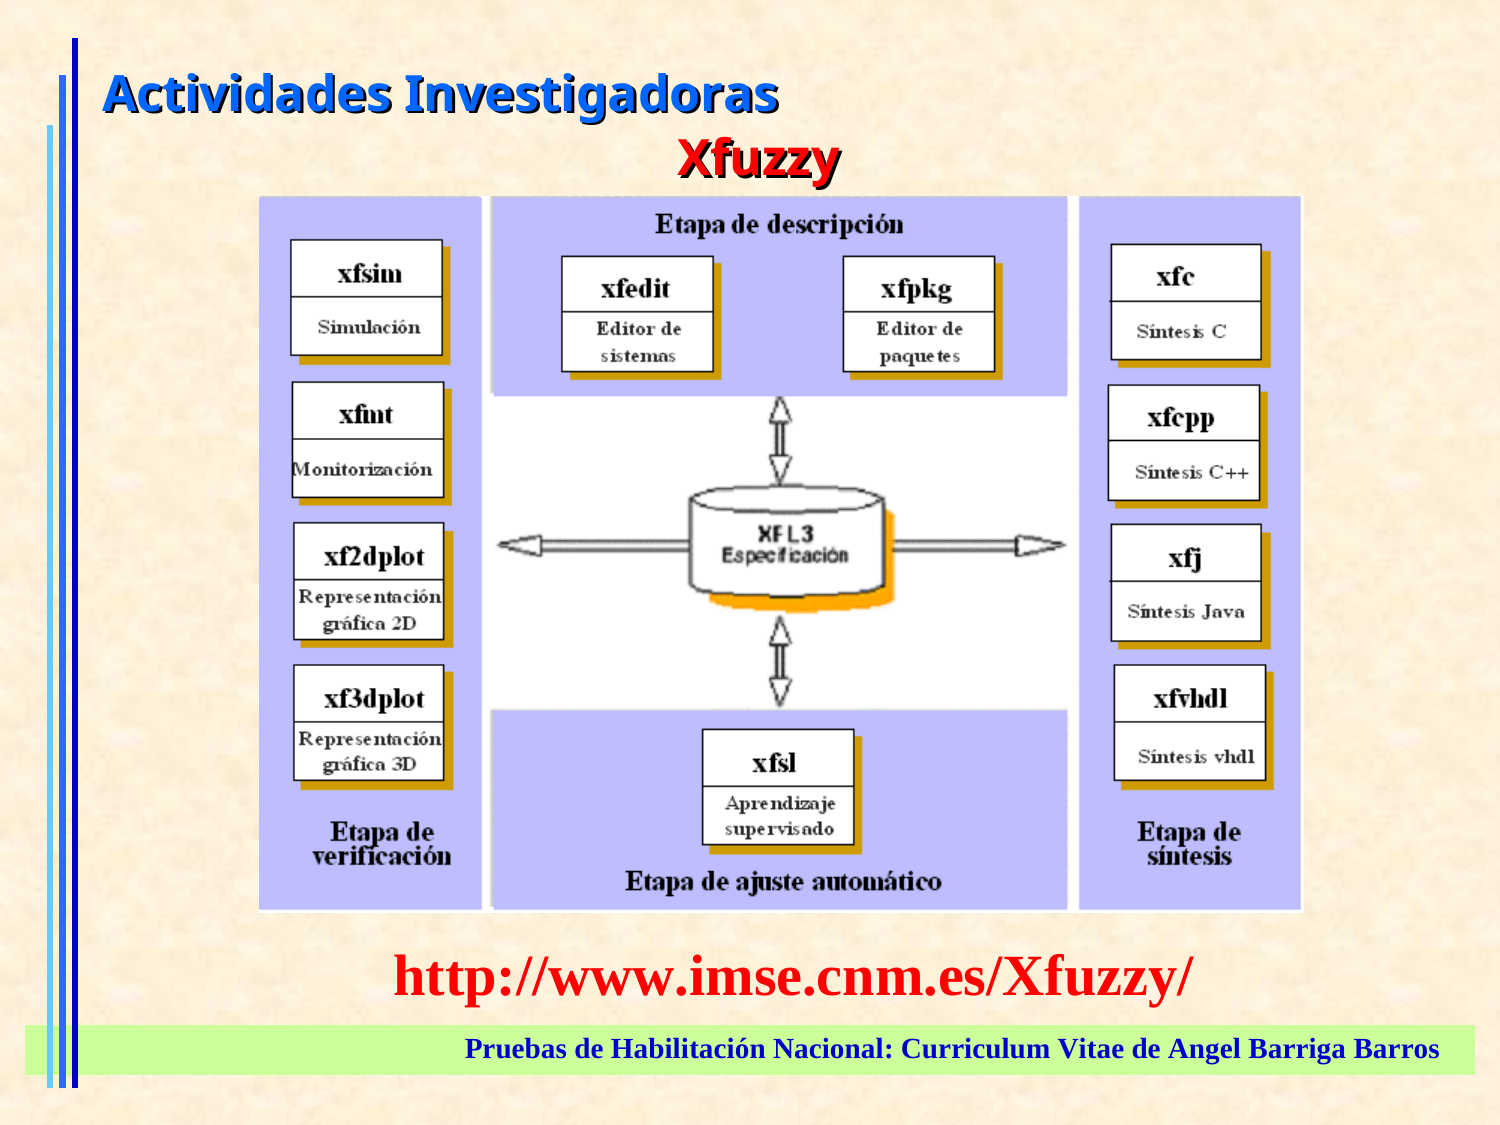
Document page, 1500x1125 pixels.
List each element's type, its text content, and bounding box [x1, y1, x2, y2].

text_box Xfuzzy [662, 99, 913, 196]
text_box http://www.imse.cnm.es/Xfuzzy/ [324, 938, 1263, 1014]
text_box Actividades Investigadoras [87, 49, 794, 134]
picture [0, 0, 1500, 1125]
